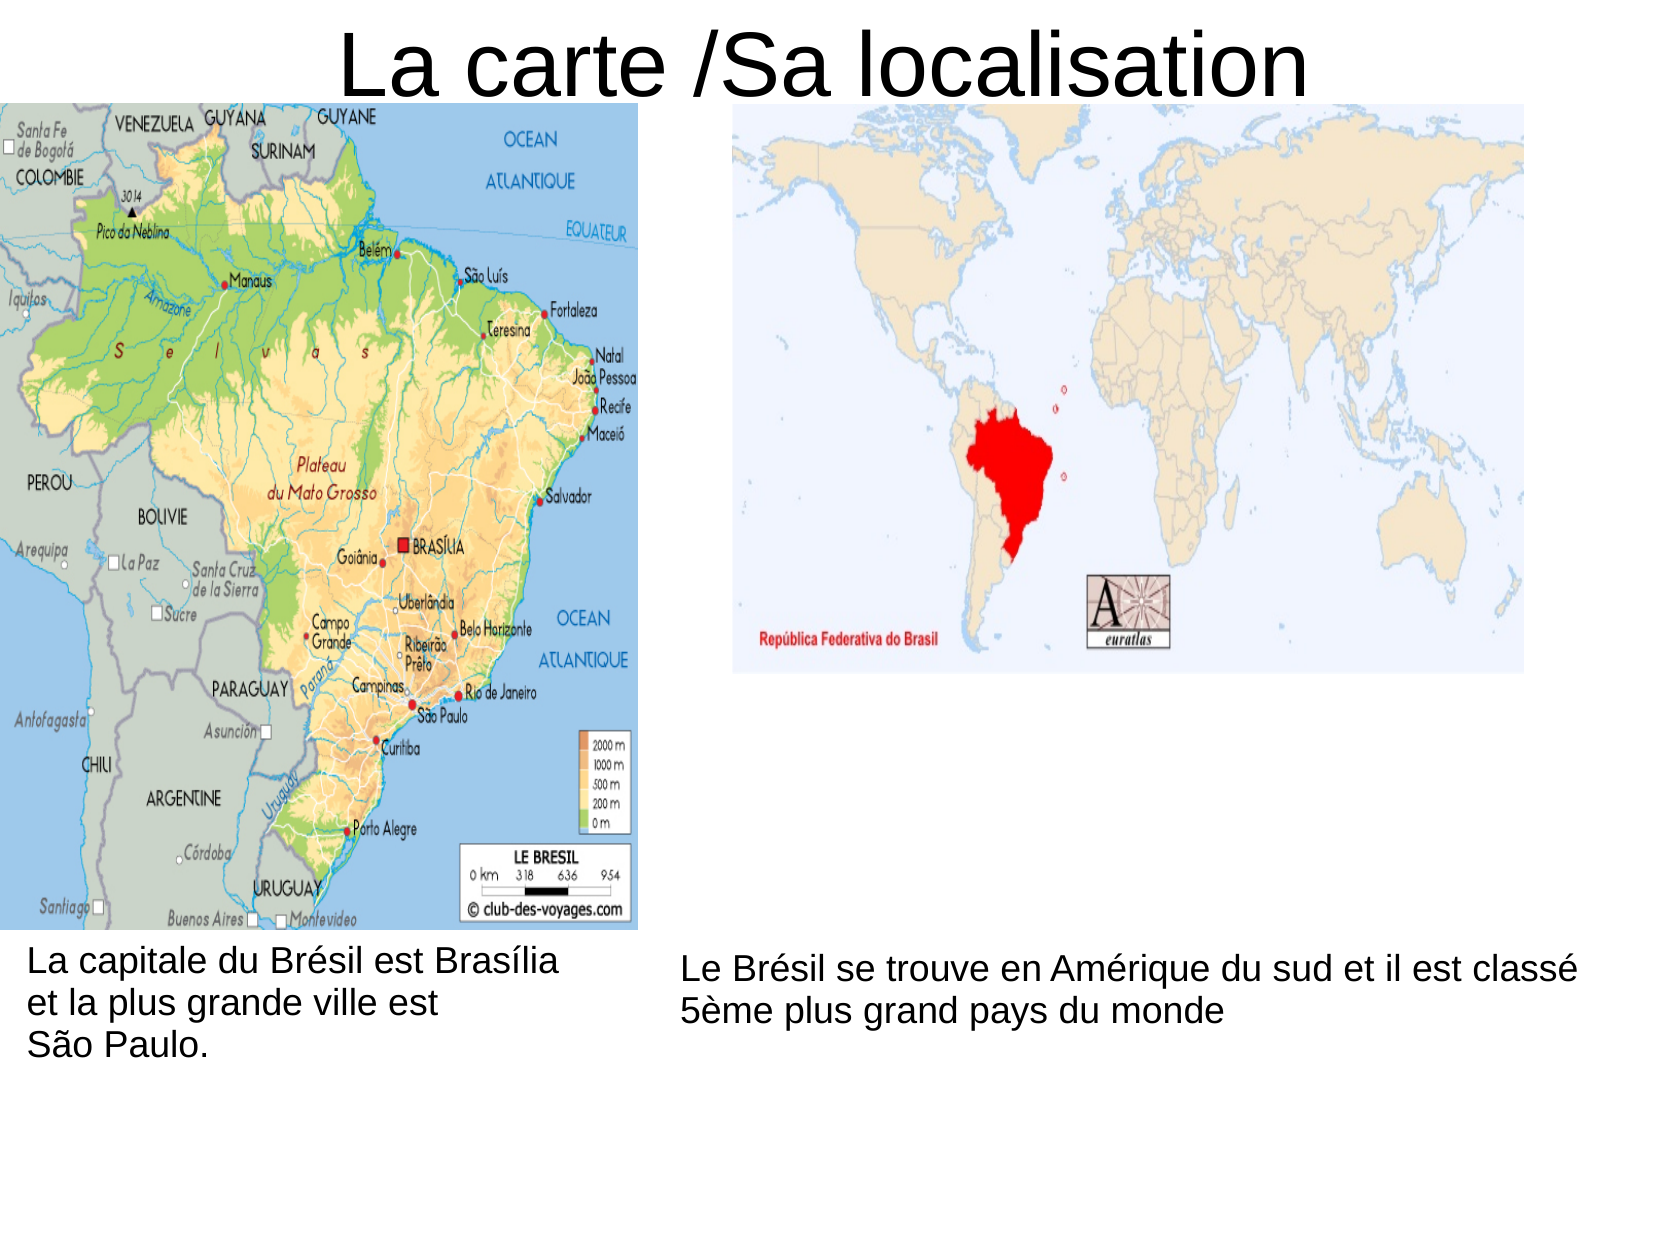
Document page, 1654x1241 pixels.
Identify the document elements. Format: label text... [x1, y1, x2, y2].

picture [0, 103, 638, 930]
title La carte /Sa localisation [80, 0, 1569, 168]
text_box La capitale du Brésil est Brasília et la plus grande ville est São Paulo. [11, 932, 591, 1158]
text_box Le Brésil se trouve en Amérique du sud et il est classé 5ème plus grand pays du monde [665, 940, 1623, 1040]
picture [732, 104, 1524, 674]
